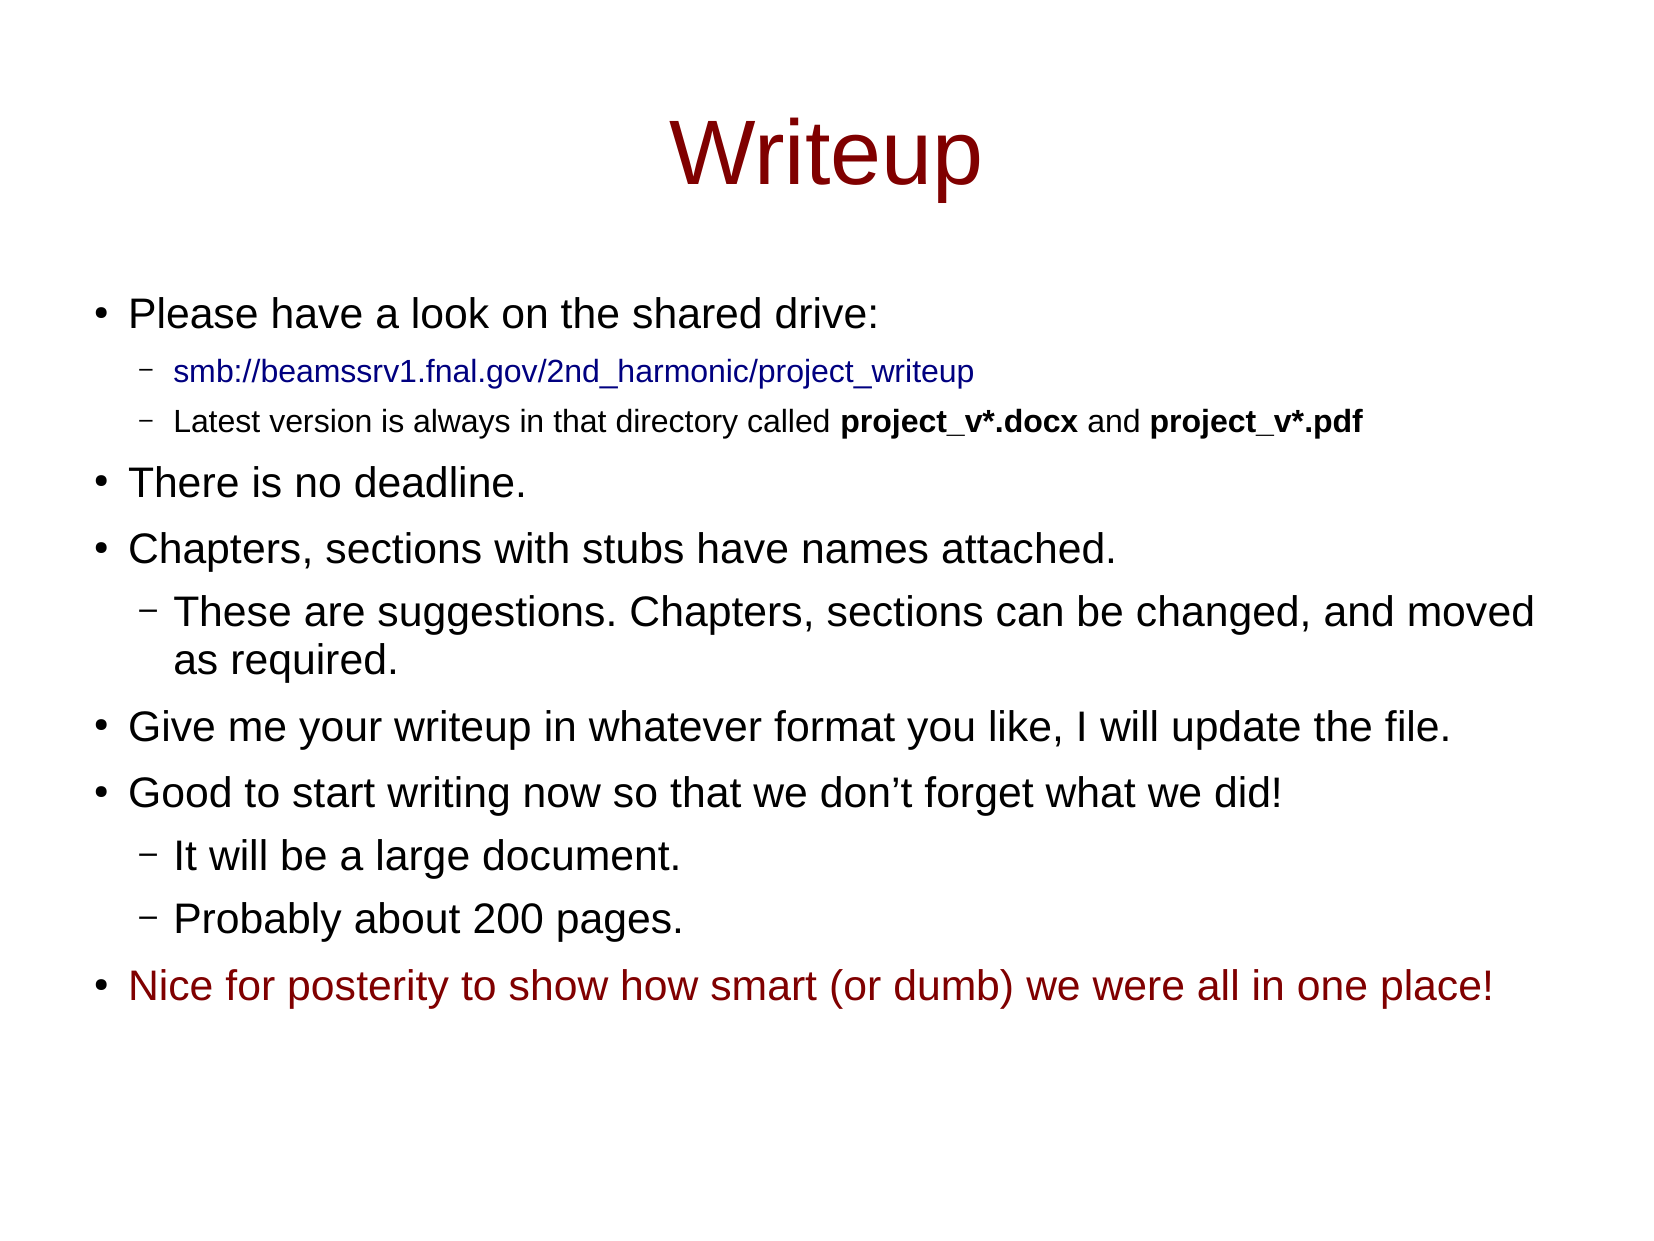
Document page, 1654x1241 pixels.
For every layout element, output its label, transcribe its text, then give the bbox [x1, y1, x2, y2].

title Writeup [82, 49, 1571, 257]
list Please have a look on the shared drive: smb://beamssrv1.fnal.gov/2nd_harmonic/project_writeup Latest version is always in that directory called project_v*.docx and project_v*.pdf There is no deadline. Chapters, sections with stubs have names attached. These are suggestions. Chapters, sections can be changed, and moved as required. Give me your writeup in whatever format you like, I will update the file. Good to start writing now so that we don’t forget what we did! It will be a large document. Probably about 200 pages. Nice for posterity to show how smart (or dumb) we were all in one place! [82, 290, 1571, 1010]
